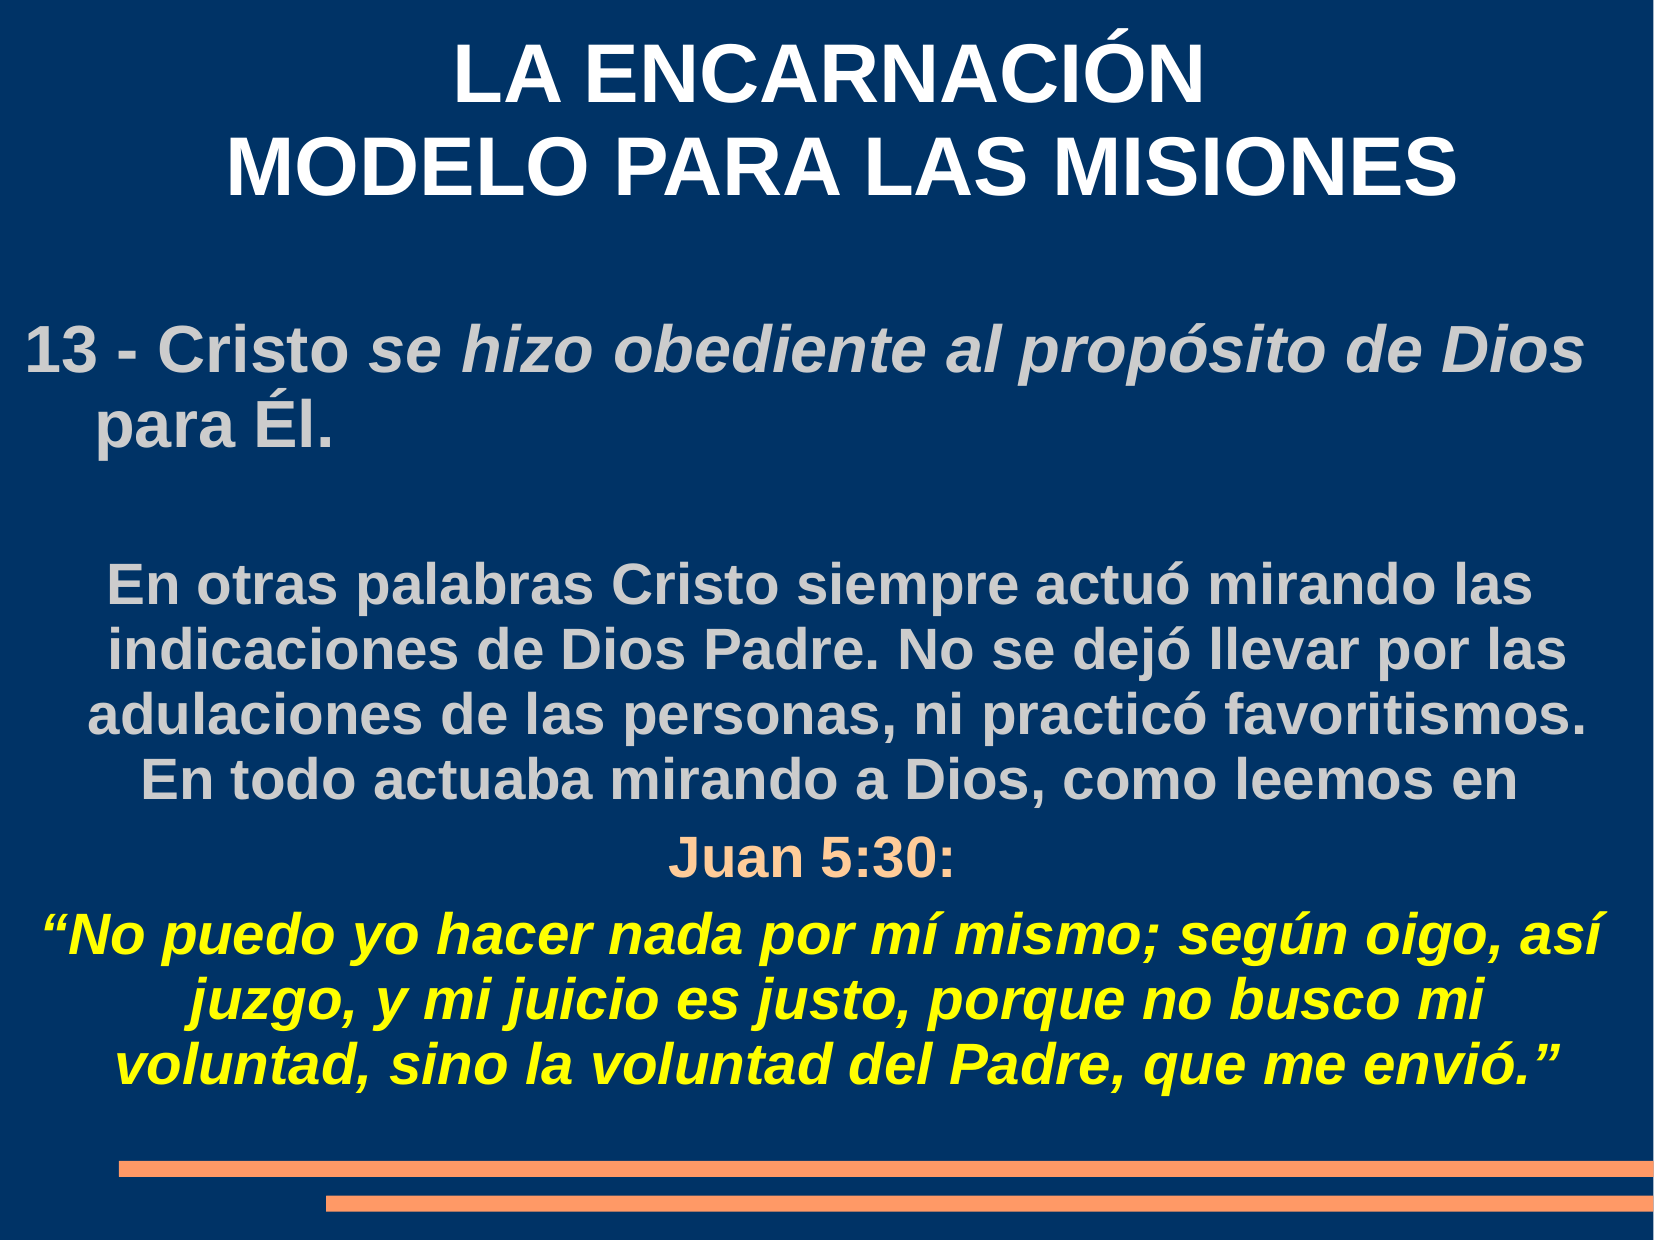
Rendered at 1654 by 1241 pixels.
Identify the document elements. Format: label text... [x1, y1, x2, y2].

subtitle 13 - Cristo se hizo obediente al propósito de Dios para Él. En otras palabras Cristo siempre actuó mirando las indicaciones de Dios Padre. No se dejó llevar por las adulaciones de las personas, ni practicó favoritismos. En todo actuaba mirando a Dios, como leemos en Juan 5:30: “No puedo yo hacer nada por mí mismo; según oigo, así juzgo, y mi juicio es justo, porque no busco mi voluntad, sino la voluntad del Padre, que me envió.” [23, 270, 1619, 1216]
title LA ENCARNACIÓN MODELO PARA LAS MISIONES [23, 0, 1619, 237]
